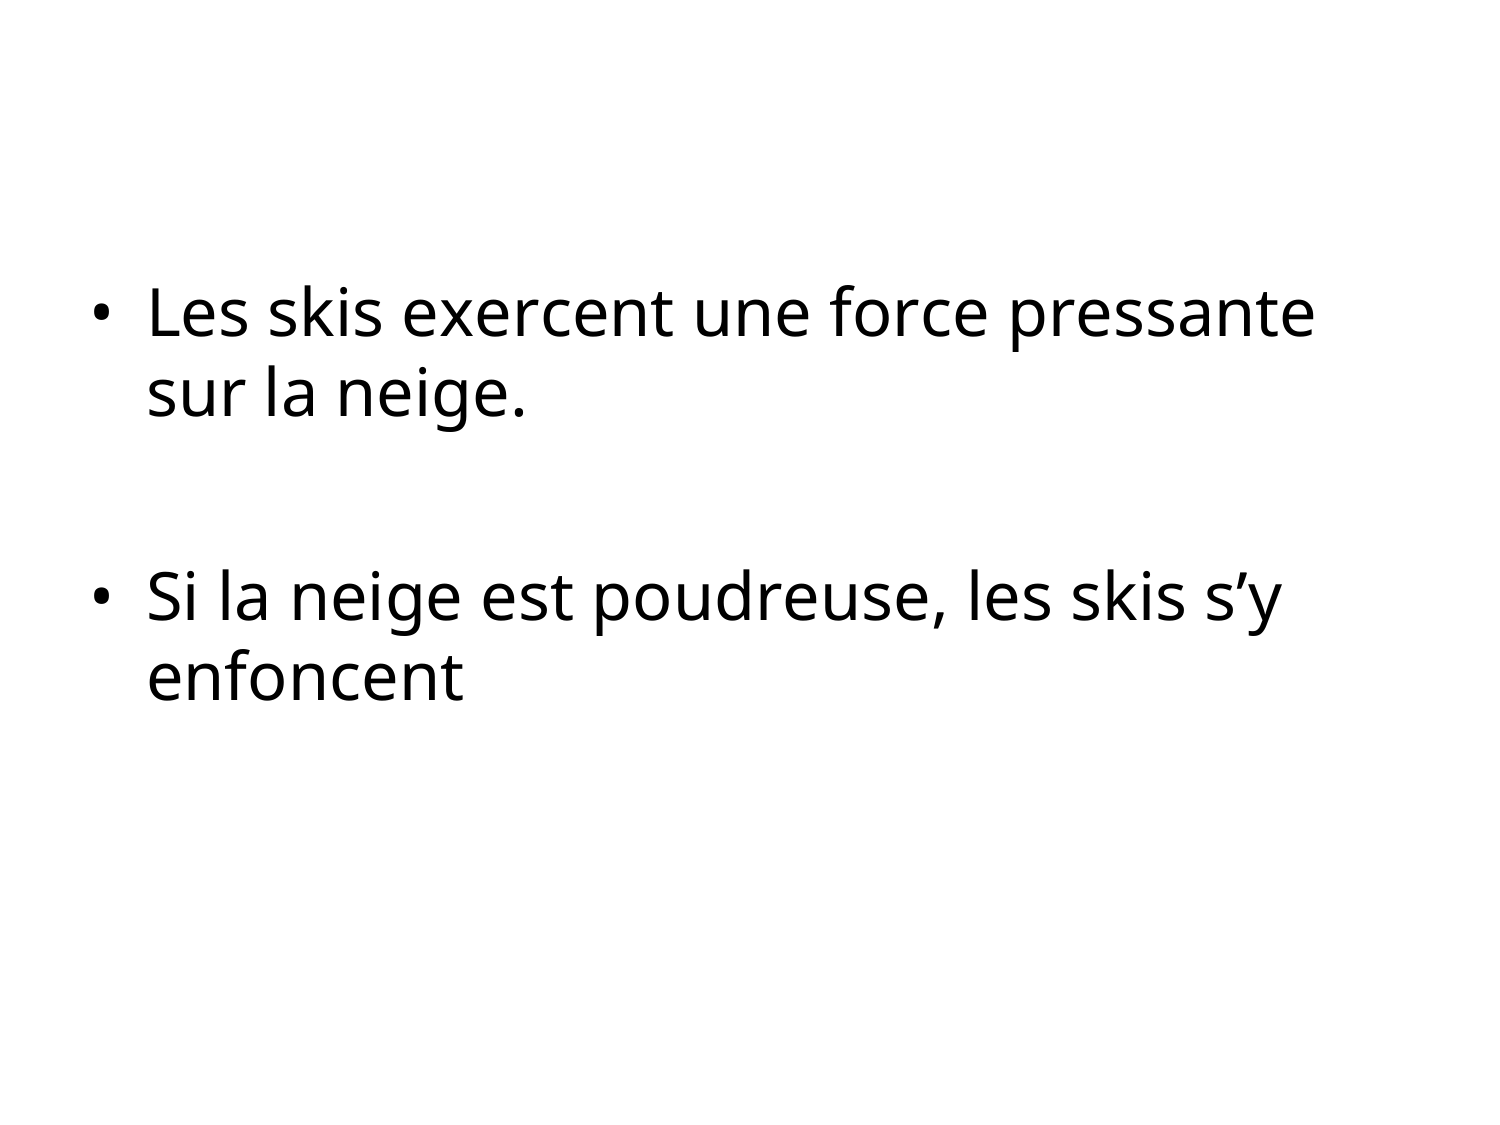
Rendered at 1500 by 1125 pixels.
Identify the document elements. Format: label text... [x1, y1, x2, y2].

list Les skis exercent une force pressante sur la neige. Si la neige est poudreuse, les skis s’y enfoncent [75, 262, 1426, 1006]
